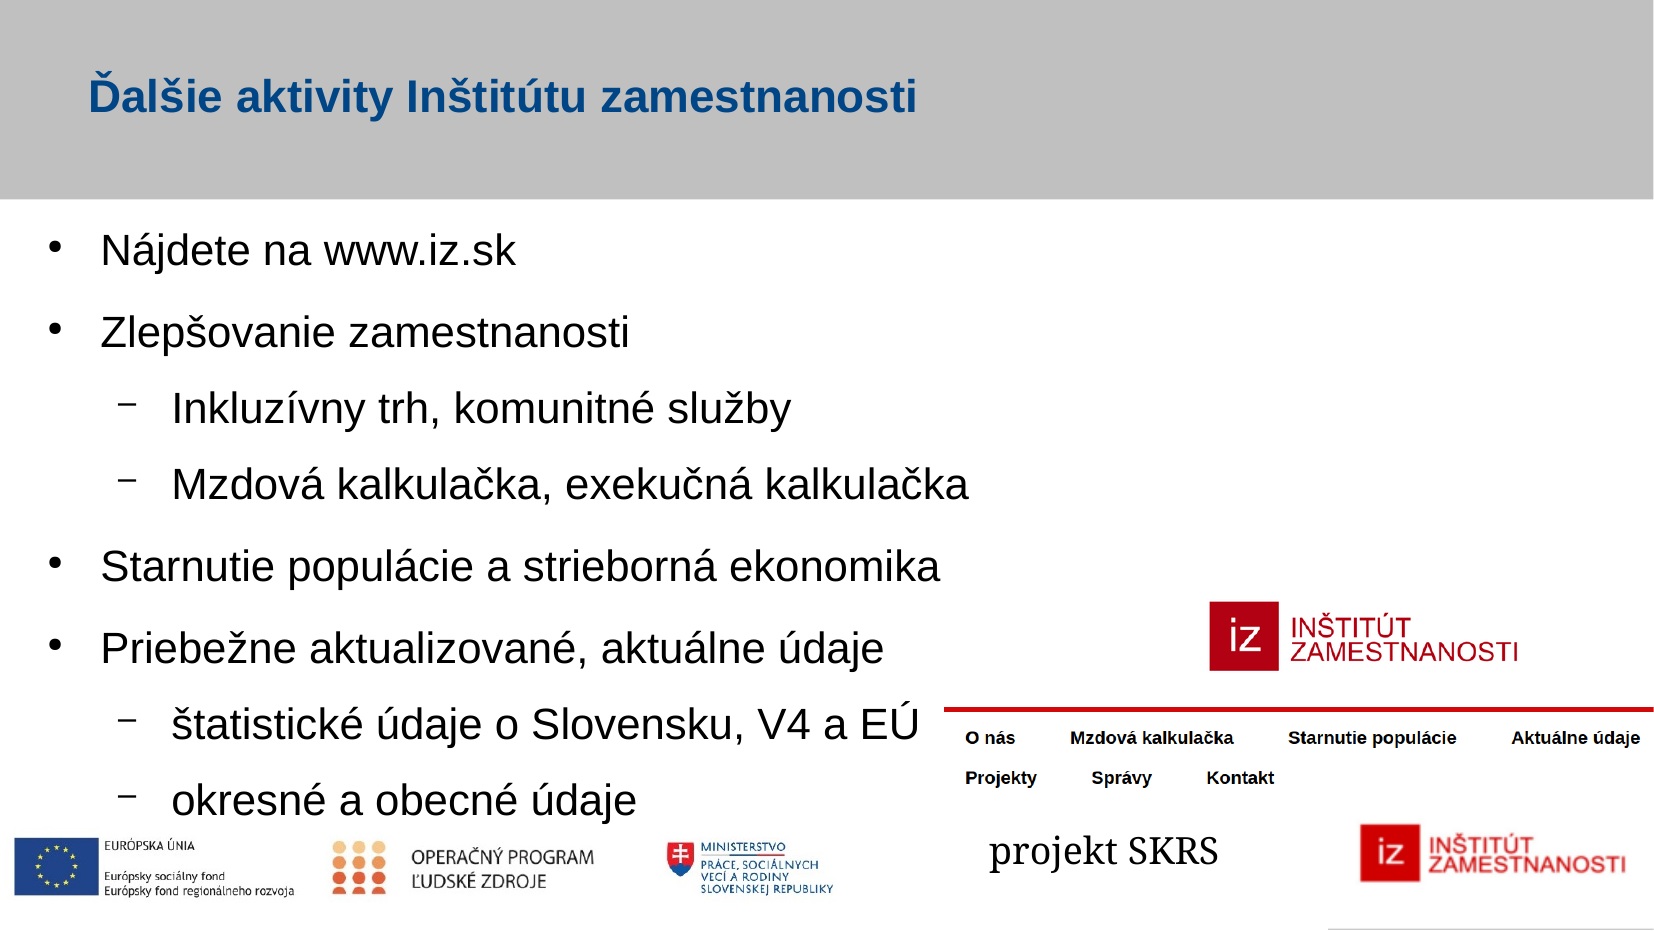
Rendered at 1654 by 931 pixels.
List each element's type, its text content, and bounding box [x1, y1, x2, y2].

title Ďalšie aktivity Inštitútu zamestnanosti [88, 22, 1565, 178]
picture [0, 826, 857, 907]
picture [944, 590, 1654, 931]
list Nájdete na www.iz.sk Zlepšovanie zamestnanosti Inkluzívny trh, komunitné služby Mzdová kalkulačka, exekučná kalkulačka Starnutie populácie a strieborná ekonomika Priebežne aktualizované, aktuálne údaje štatistické údaje o Slovensku, V4 a EÚ okresné a obecné údaje [29, 221, 1533, 808]
